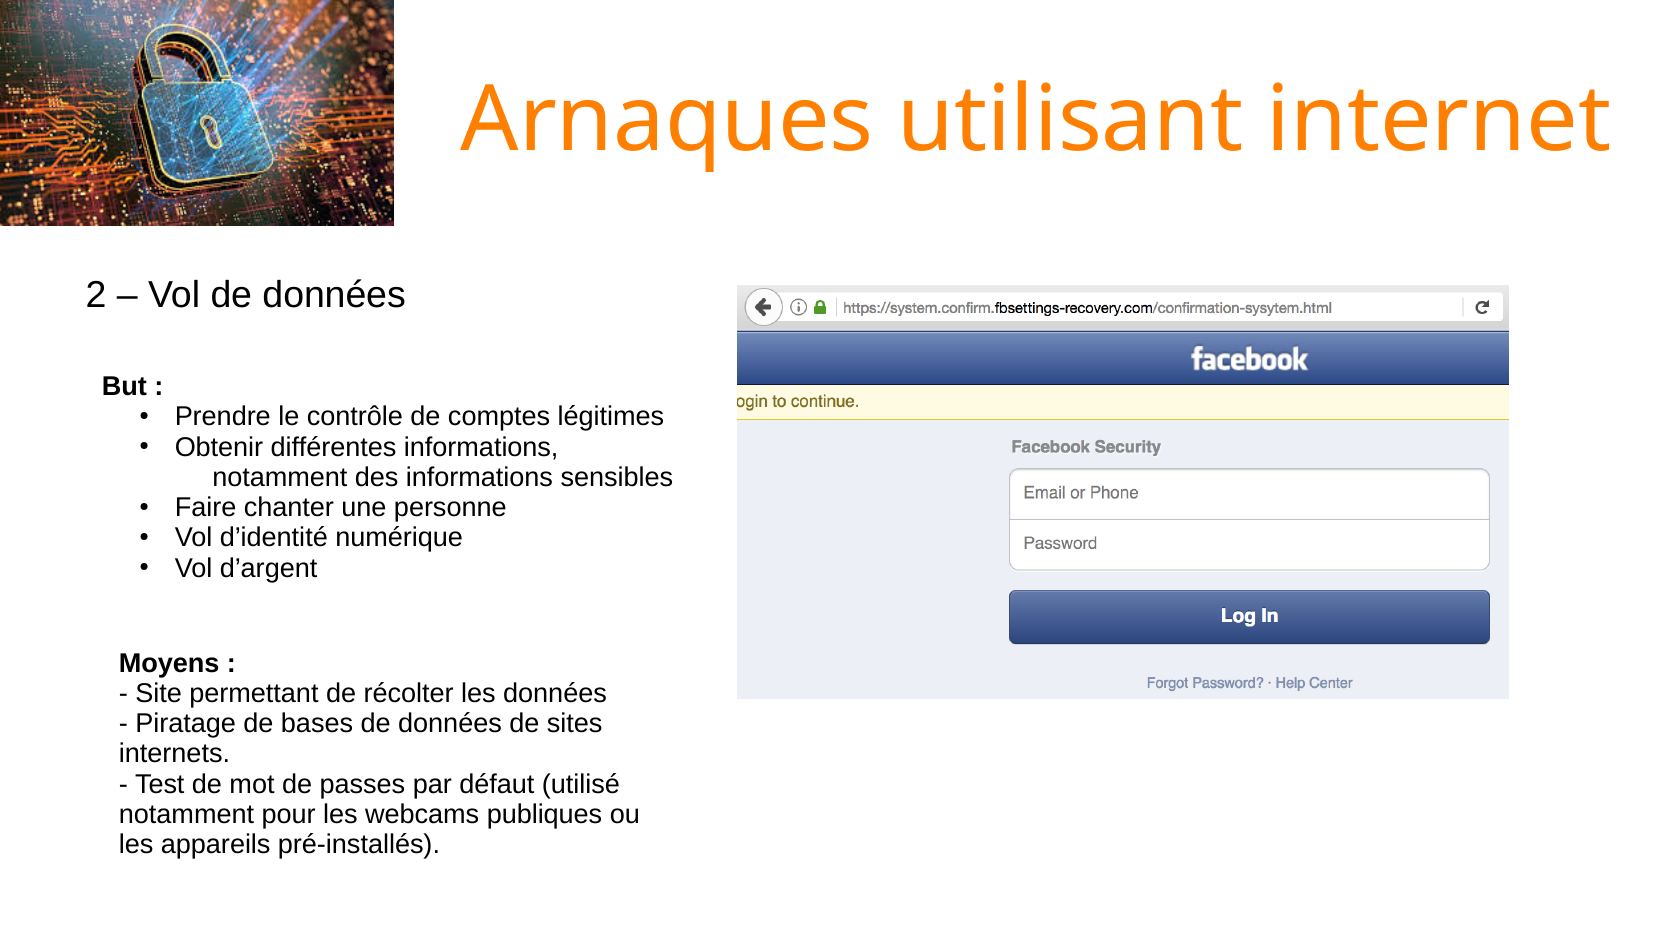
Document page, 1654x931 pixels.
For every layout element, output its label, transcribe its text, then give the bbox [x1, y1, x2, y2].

title Arnaques utilisant internet [419, 4, 1654, 225]
text_box Moyens : - Site permettant de récolter les données - Piratage de bases de données de sites internets. - Test de mot de passes par défaut (utilisé notamment pour les webcams publiques ou les appareils pré-installés). [104, 640, 683, 875]
picture [0, 0, 394, 226]
text_box But : Prendre le contrôle de comptes légitimes Obtenir différentes informations, notamment des informations sensibles Faire chanter une personne Vol d’identité numérique Vol d’argent [87, 363, 704, 651]
picture [737, 285, 1509, 699]
text_box 2 – Vol de données [70, 266, 568, 330]
